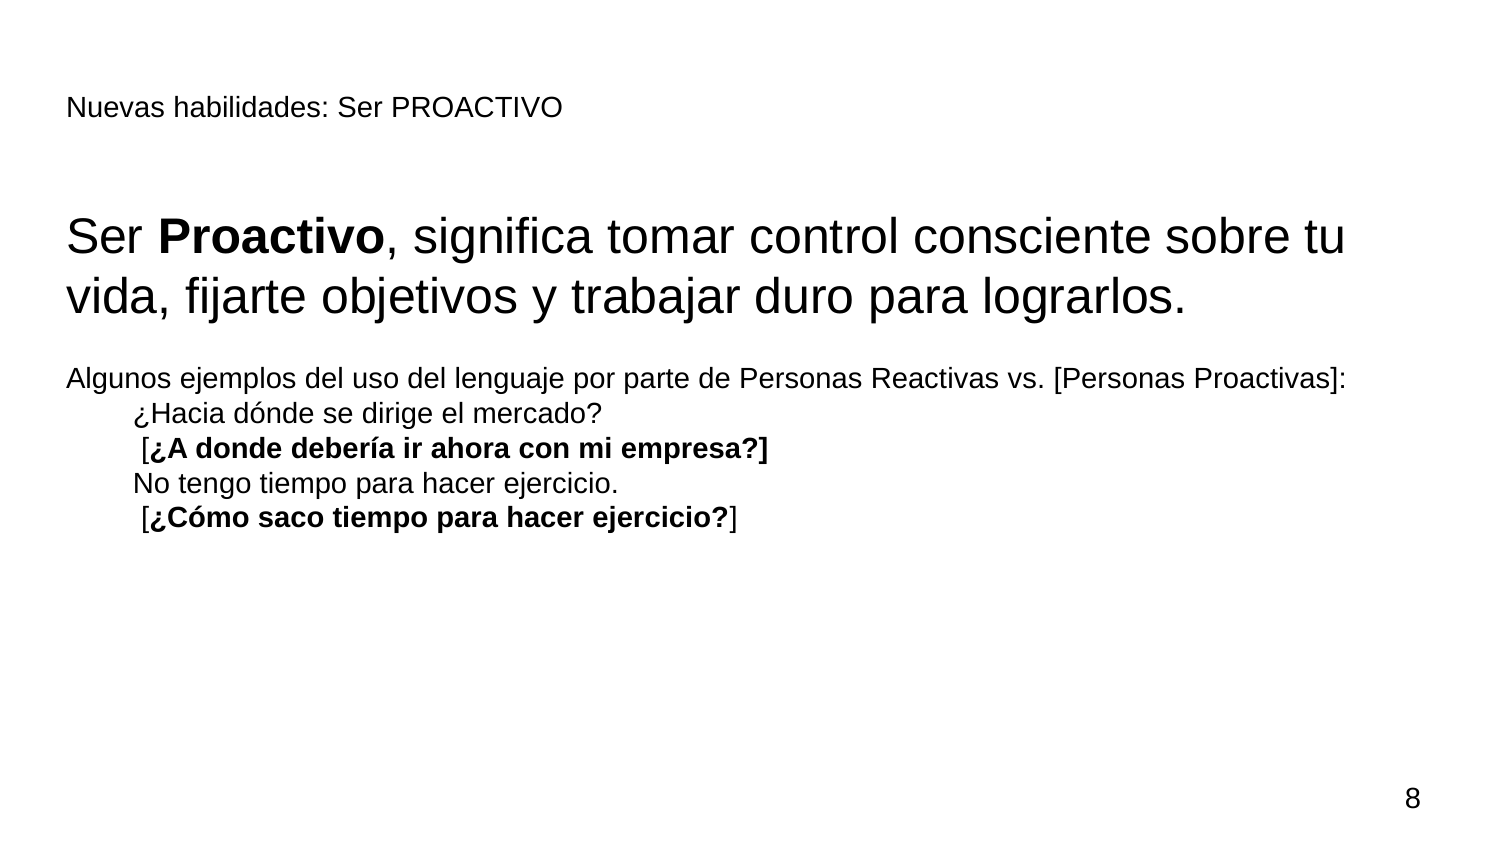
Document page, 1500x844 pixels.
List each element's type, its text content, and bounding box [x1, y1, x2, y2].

slide_number <número> [1389, 764, 1480, 830]
title Nuevas habilidades: Ser PROACTIVO [51, 72, 1449, 167]
list Ser Proactivo, significa tomar control consciente sobre tu vida, fijarte objetivos y trabajar duro para lograrlos. Algunos ejemplos del uso del lenguaje por parte de Personas Reactivas vs. [Personas Proactivas]: ¿Hacia dónde se dirige el mercado? [¿A donde debería ir ahora con mi empresa?] No tengo tiempo para hacer ejercicio. [¿Cómo saco tiempo para hacer ejercicio?] [51, 189, 1449, 750]
